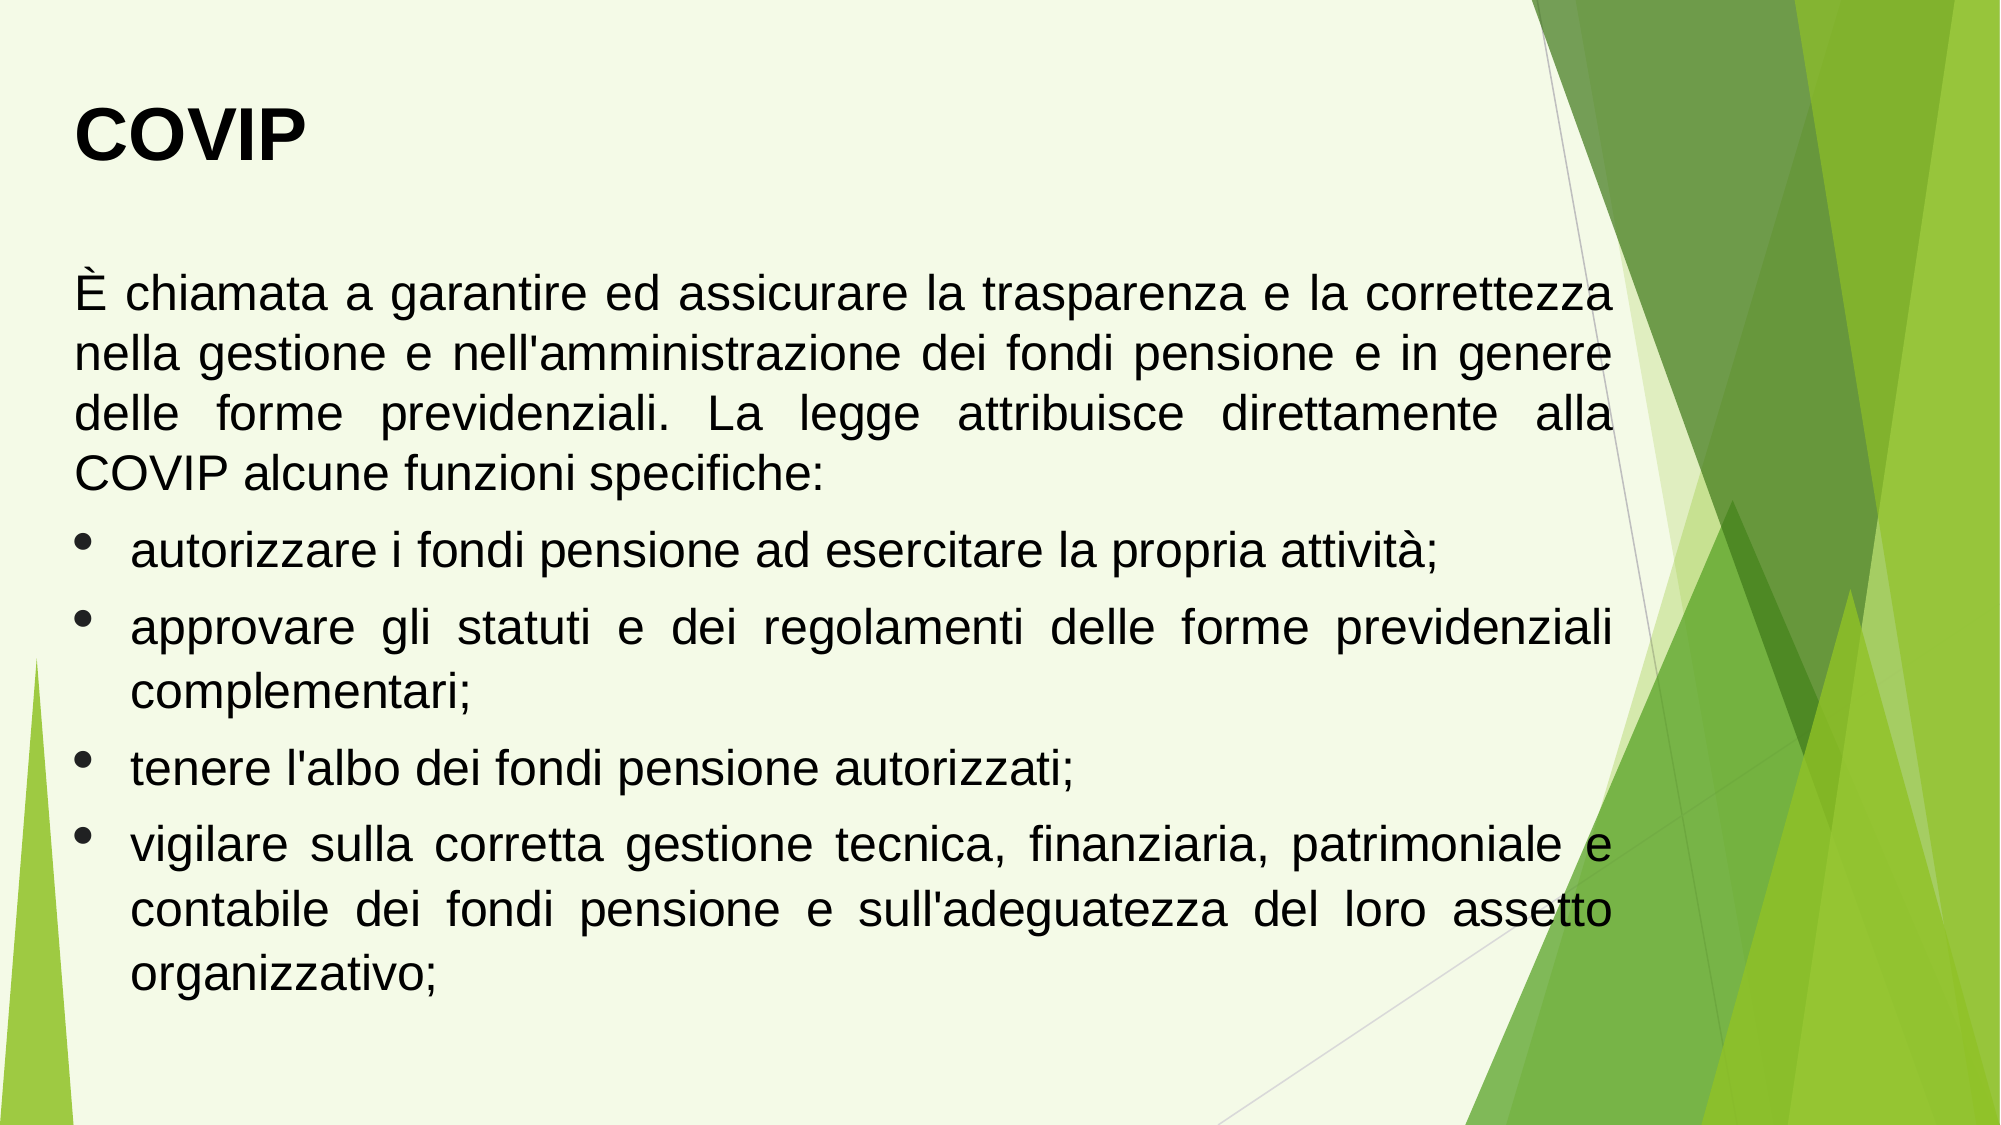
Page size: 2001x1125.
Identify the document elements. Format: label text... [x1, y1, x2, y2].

text_box COVIP È chiamata a garantire ed assicurare la trasparenza e la correttezza nella gestione e nell'amministrazione dei fondi pensione e in genere delle forme previdenziali. La legge attribuisce direttamente alla COVIP alcune funzioni specifiche: autorizzare i fondi pensione ad esercitare la propria attività; approvare gli statuti e dei regolamenti delle forme previdenziali complementari; tenere l'albo dei fondi pensione autorizzati; vigilare sulla corretta gestione tecnica, finanziaria, patrimoniale e contabile dei fondi pensione e sull'adeguatezza del loro assetto organizzativo; [59, 78, 1629, 1008]
